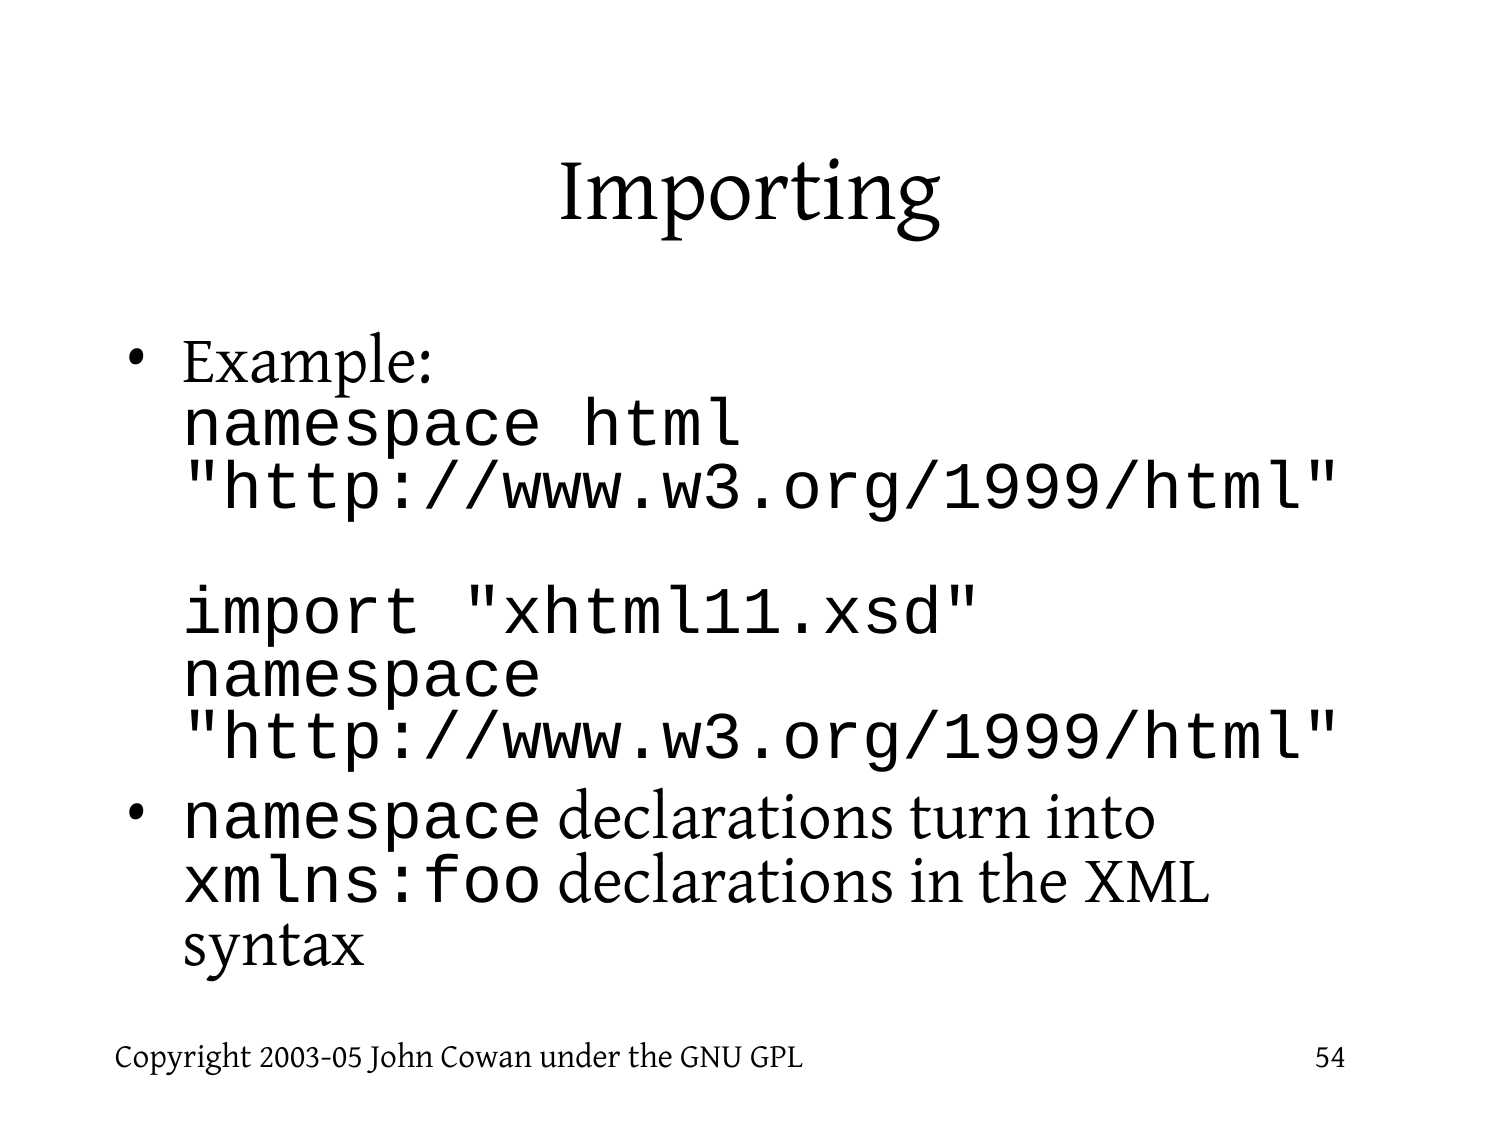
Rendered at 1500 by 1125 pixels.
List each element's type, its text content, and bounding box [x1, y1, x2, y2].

list Example: namespace html "http://www.w3.org/1999/html" import "xhtml11.xsd" namespace "http://www.w3.org/1999/html" namespace declarations turn into xmlns:foo declarations in the XML syntax [112, 324, 1388, 1011]
title Importing [112, 99, 1388, 288]
